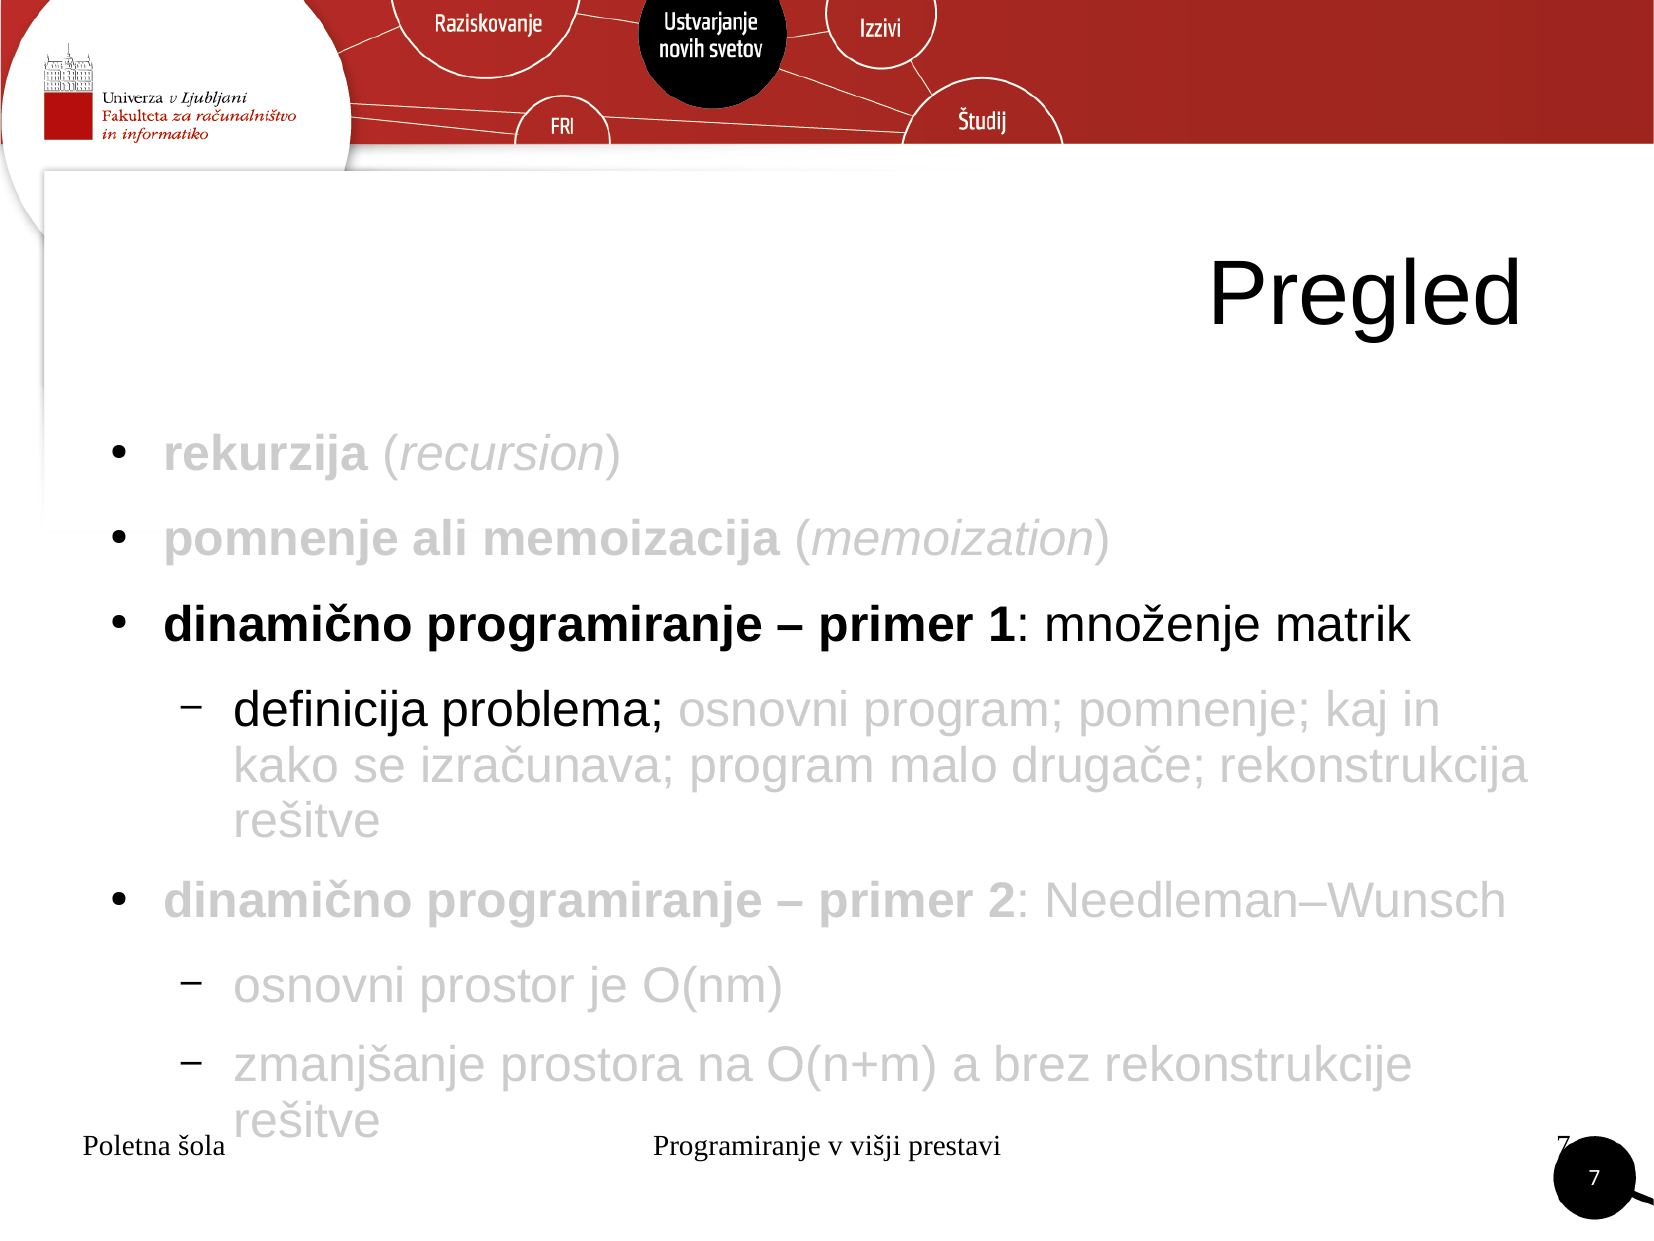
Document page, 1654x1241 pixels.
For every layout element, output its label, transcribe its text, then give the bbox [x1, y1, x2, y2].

list rekurzija (recursion) pomnenje ali memoizacija (memoization) dinamično programiranje – primer 1: množenje matrik definicija problema; osnovni program; pomnenje; kaj in kako se izračunava; program malo drugače; rekonstrukcija rešitve dinamično programiranje – primer 2: Needleman–Wunsch osnovni prostor je O(nm) zmanjšanje prostora na O(n+m) a brez rekonstrukcije rešitve [92, 425, 1548, 1063]
title Pregled [35, 188, 1524, 397]
picture [0, 0, 1654, 1241]
text_box <številka> [1553, 1145, 1636, 1212]
